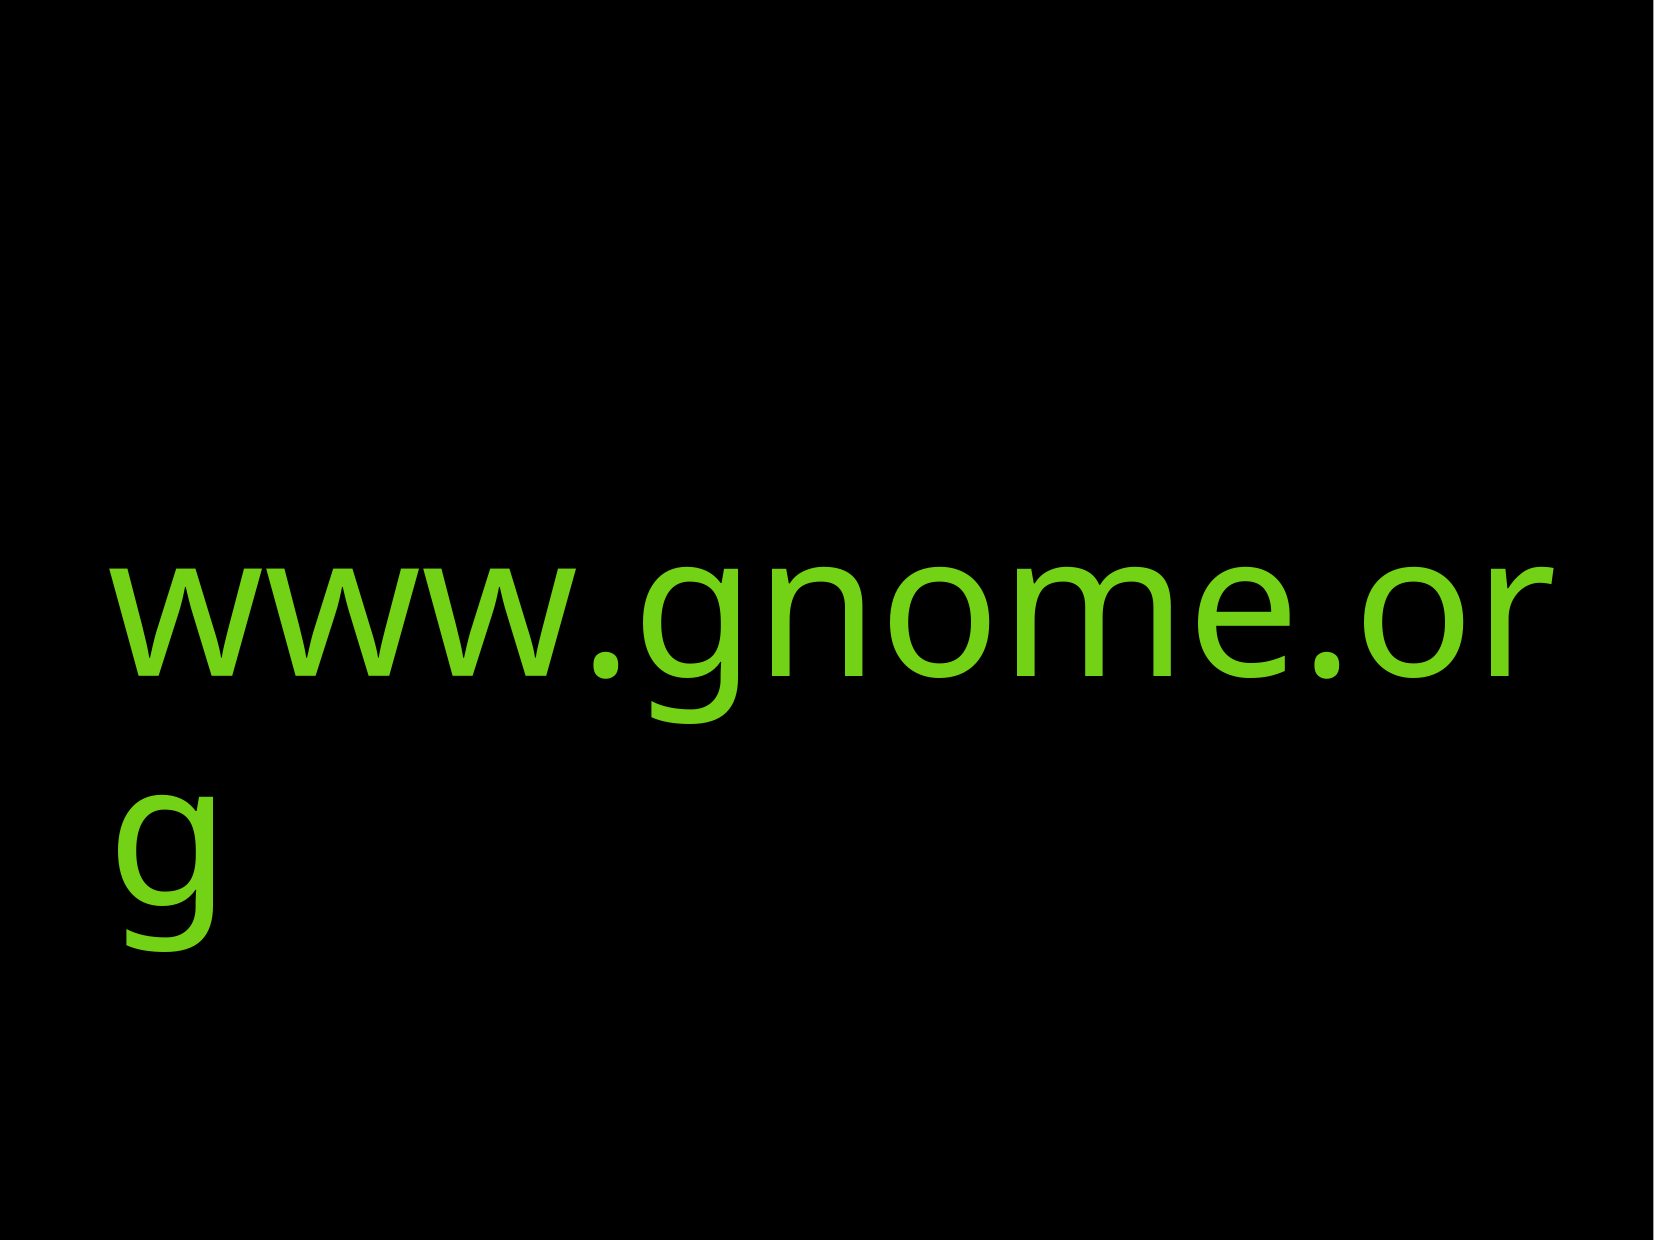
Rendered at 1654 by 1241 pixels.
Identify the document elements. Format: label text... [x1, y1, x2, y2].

text_box www.gnome.org [92, 100, 1577, 958]
